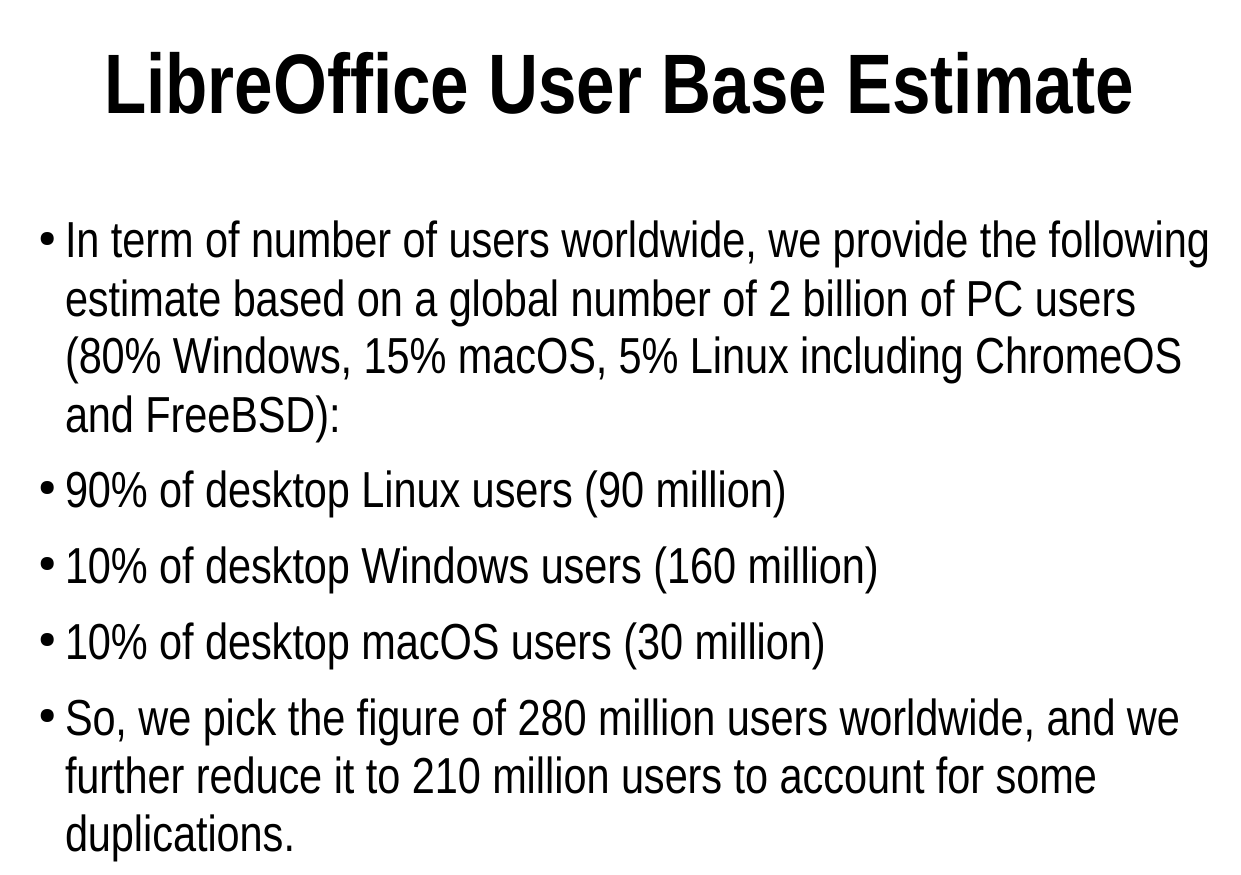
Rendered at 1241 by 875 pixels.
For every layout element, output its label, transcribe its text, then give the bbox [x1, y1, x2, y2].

title LibreOffice User Base Estimate [11, 12, 1229, 155]
list In term of number of users worldwide, we provide the following estimate based on a global number of 2 billion of PC users (80% Windows, 15% macOS, 5% Linux including ChromeOS and FreeBSD): 90% of desktop Linux users (90 million) 10% of desktop Windows users (160 million) 10% of desktop macOS users (30 million) So, we pick the figure of 280 million users worldwide, and we further reduce it to 210 million users to account for some duplications. [11, 210, 1229, 863]
